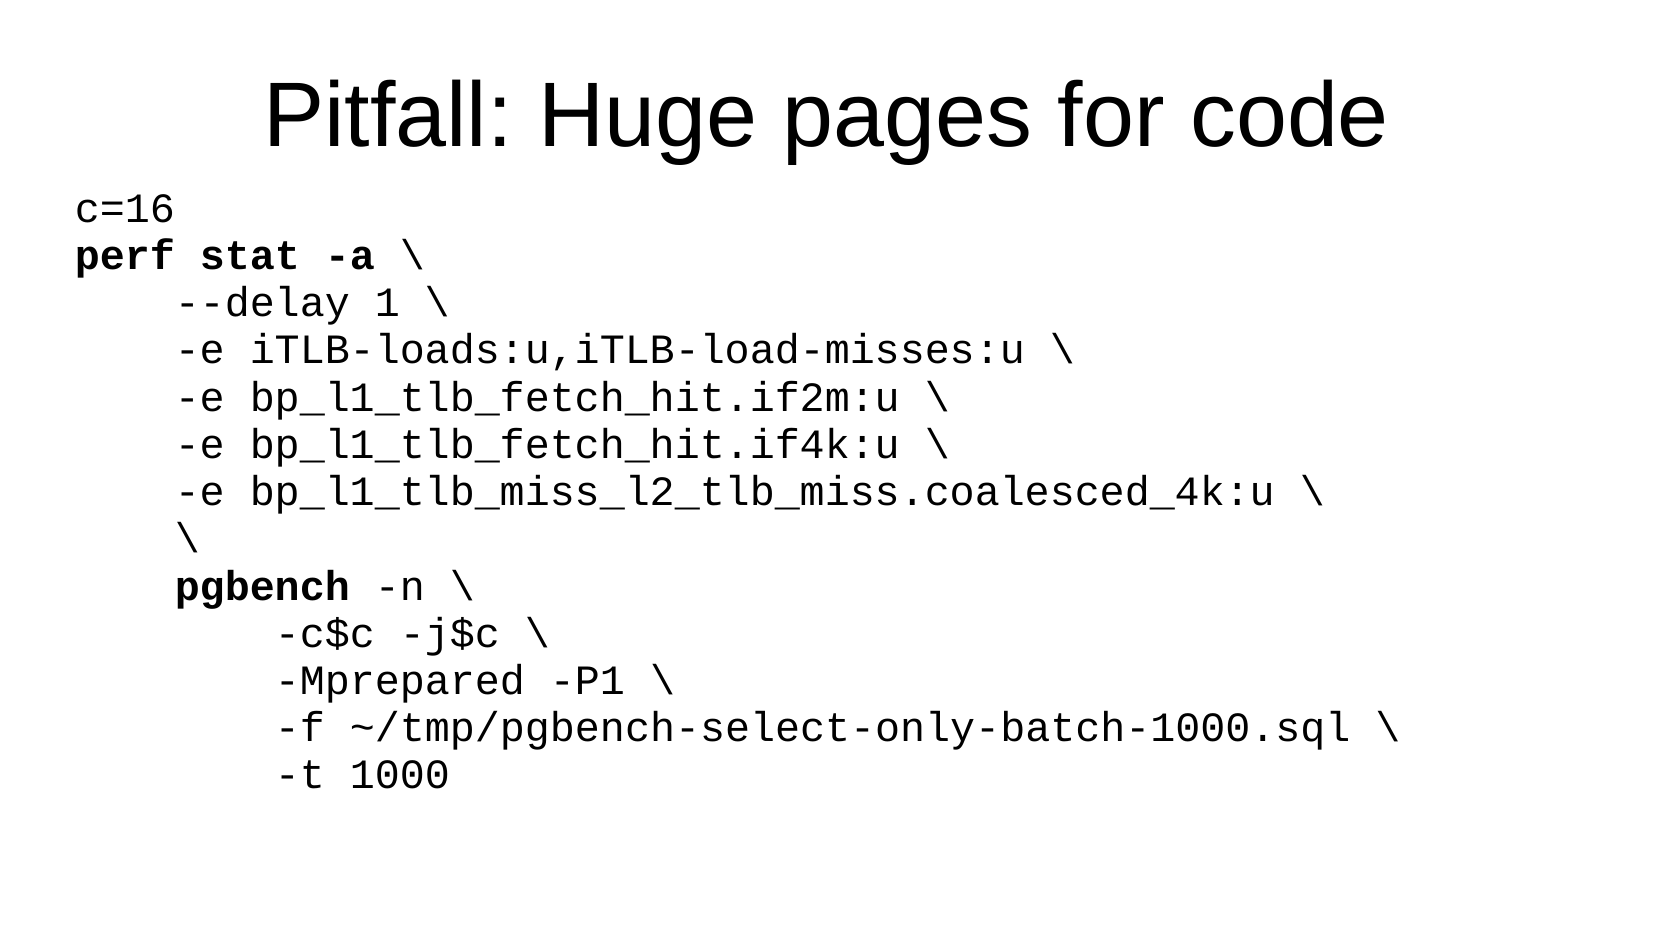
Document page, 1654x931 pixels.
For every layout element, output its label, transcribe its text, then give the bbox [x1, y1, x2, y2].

text_box c=16 perf stat -a \ --delay 1 \ -e iTLB-loads:u,iTLB-load-misses:u \ -e bp_l1_tlb_fetch_hit.if2m:u \ -e bp_l1_tlb_fetch_hit.if4k:u \ -e bp_l1_tlb_miss_l2_tlb_miss.coalesced_4k:u \ \ pgbench -n \ -c$c -j$c \ -Mprepared -P1 \ -f ~/tmp/pgbench-select-only-batch-1000.sql \ -t 1000 [60, 180, 1561, 931]
title Pitfall: Huge pages for code [82, 37, 1571, 193]
